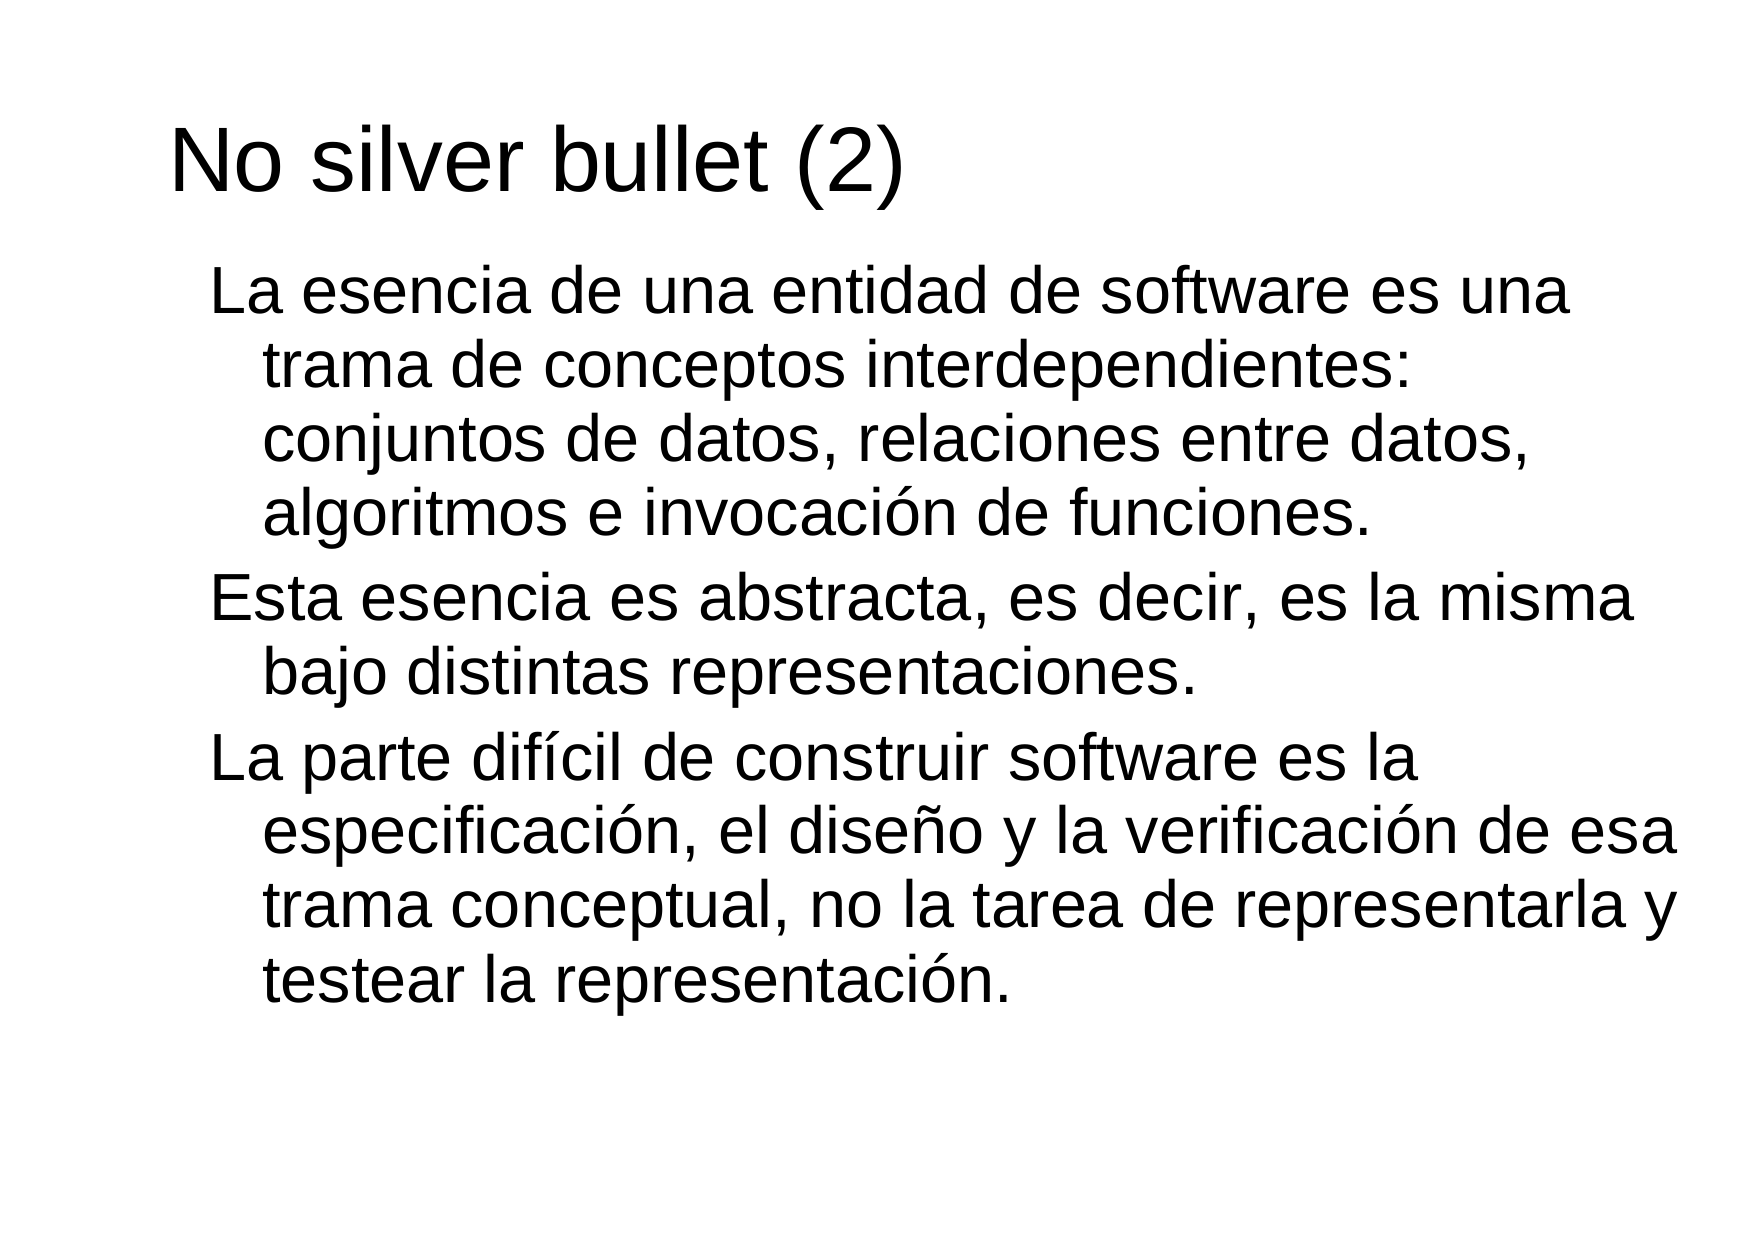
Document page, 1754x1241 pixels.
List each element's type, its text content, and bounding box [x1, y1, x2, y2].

title No silver bullet (2) [168, 55, 1627, 263]
list La esencia de una entidad de software es una trama de conceptos interdependientes: conjuntos de datos, relaciones entre datos, algoritmos e invocación de funciones. Esta esencia es abstracta, es decir, es la misma bajo distintas representaciones. La parte difícil de construir software es la especificación, el diseño y la verificación de esa trama conceptual, no la tarea de representarla y testear la representación. [191, 253, 1690, 1036]
